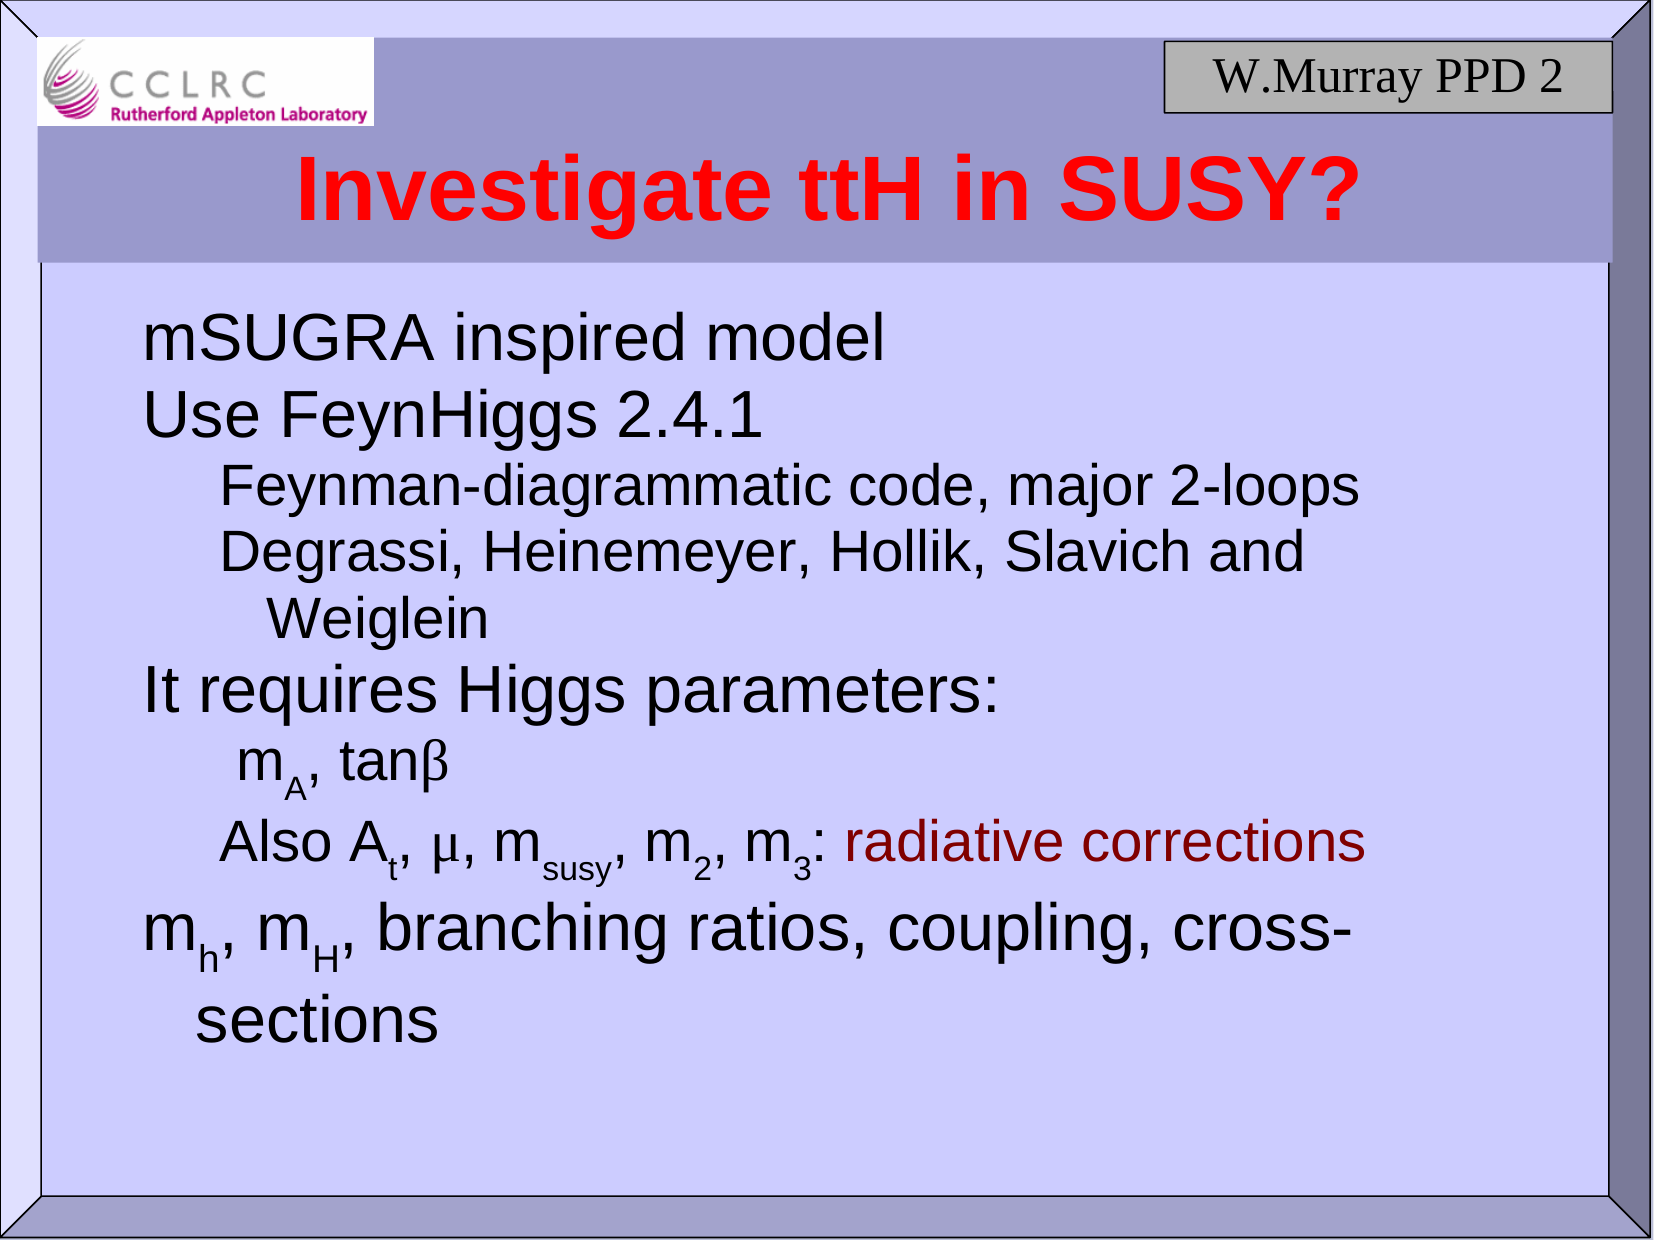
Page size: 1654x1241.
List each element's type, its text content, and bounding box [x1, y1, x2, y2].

title Investigate ttH in SUSY? [124, 112, 1537, 263]
list mSUGRA inspired model Use FeynHiggs 2.4.1 Feynman-diagrammatic code, major 2-loops Degrassi, Heinemeyer, Hollik, Slavich and Weiglein It requires Higgs parameters: mA, tanβ Also At, μ, msusy, m2, m3: radiative corrections mh, mH, branching ratios, coupling, cross-sections [125, 298, 1473, 1110]
picture [37, 37, 374, 126]
